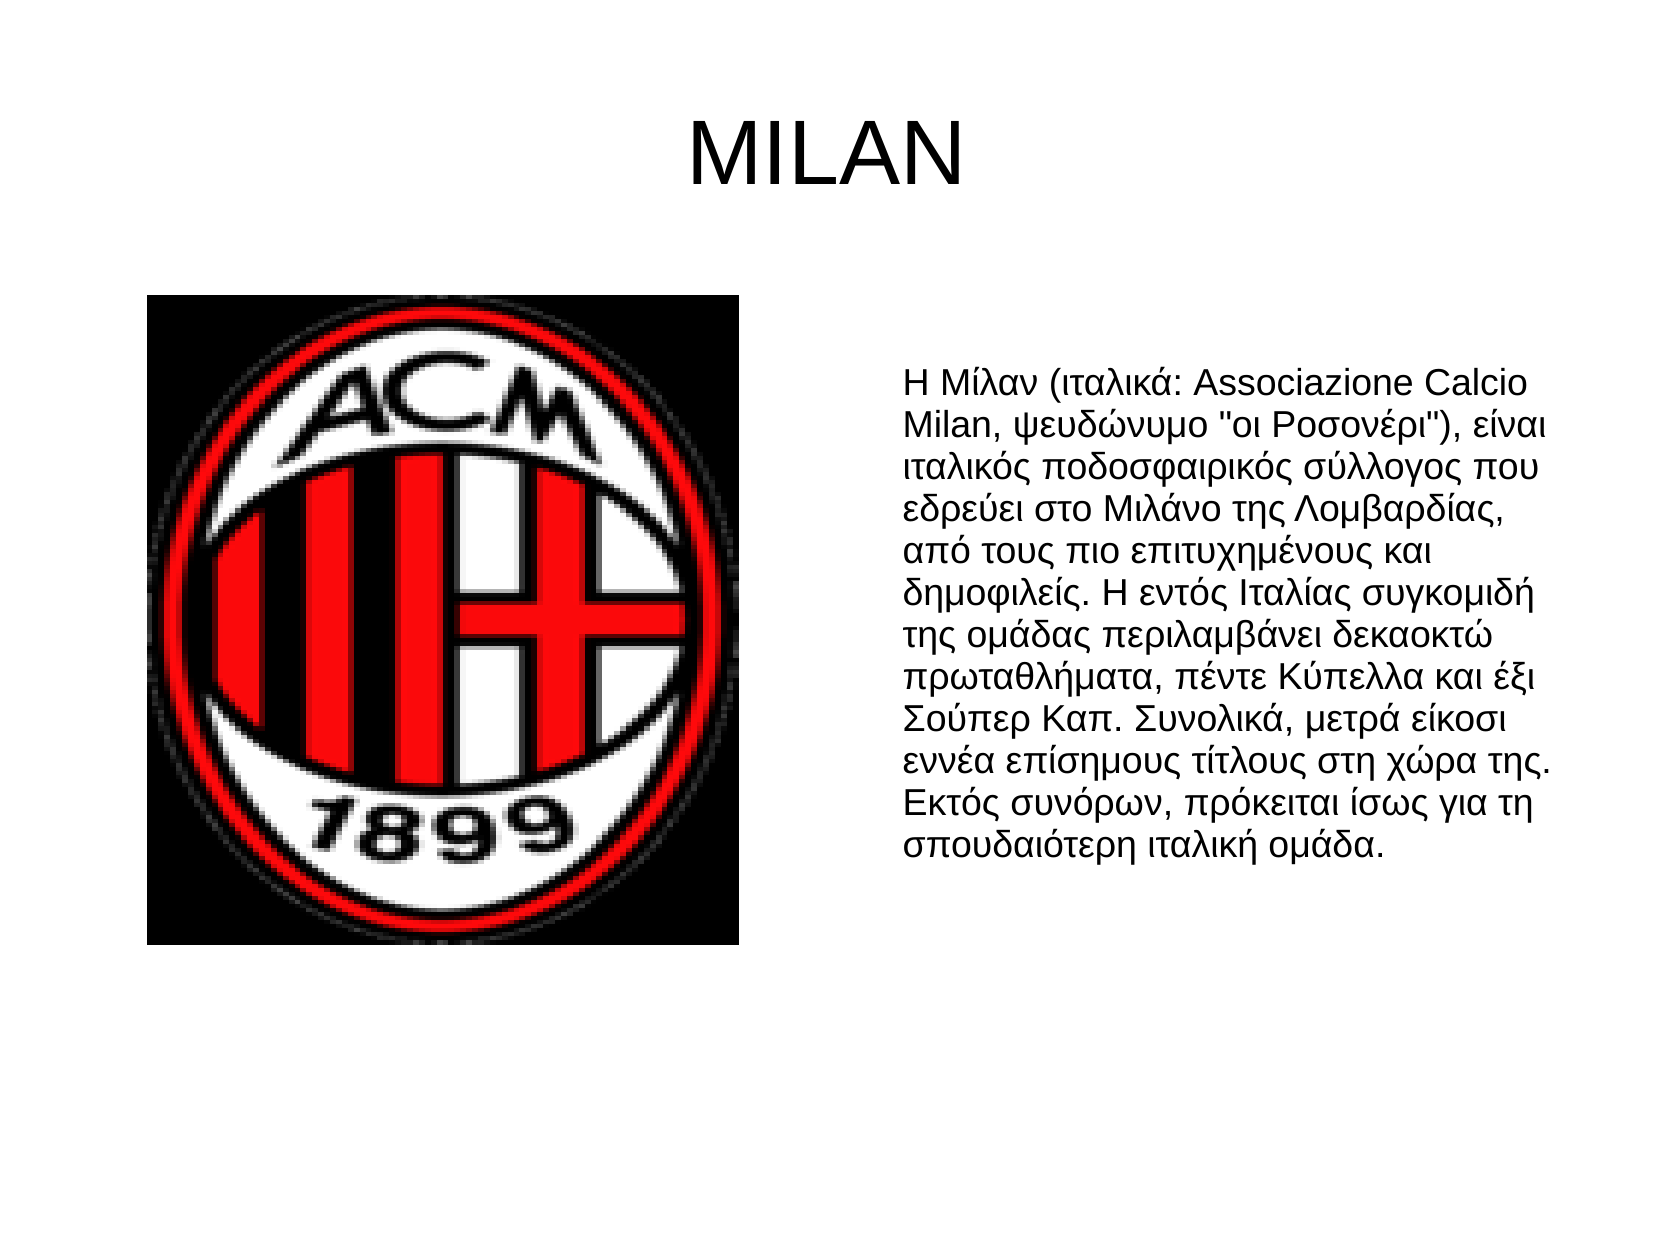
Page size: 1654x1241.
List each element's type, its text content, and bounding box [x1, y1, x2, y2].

title MILAN [82, 49, 1571, 257]
text_box Η Μίλαν (ιταλικά: Associazione Calcio Milan, ψευδώνυμο "οι Ροσονέρι"), είναι ιταλικός ποδοσφαιρικός σύλλογος που εδρεύει στο Μιλάνο της Λομβαρδίας, από τους πιο επιτυχημένους και δημοφιλείς. Η εντός Ιταλίας συγκομιδή της ομάδας περιλαμβάνει δεκαοκτώ πρωταθλήματα, πέντε Κύπελλα και έξι Σούπερ Καπ. Συνολικά, μετρά είκοσι εννέα επίσημους τίτλους στη χώρα της. Εκτός συνόρων, πρόκειται ίσως για τη σπουδαιότερη ιταλική ομάδα. [888, 354, 1595, 874]
picture [147, 295, 739, 945]
chart [82, 290, 809, 1109]
